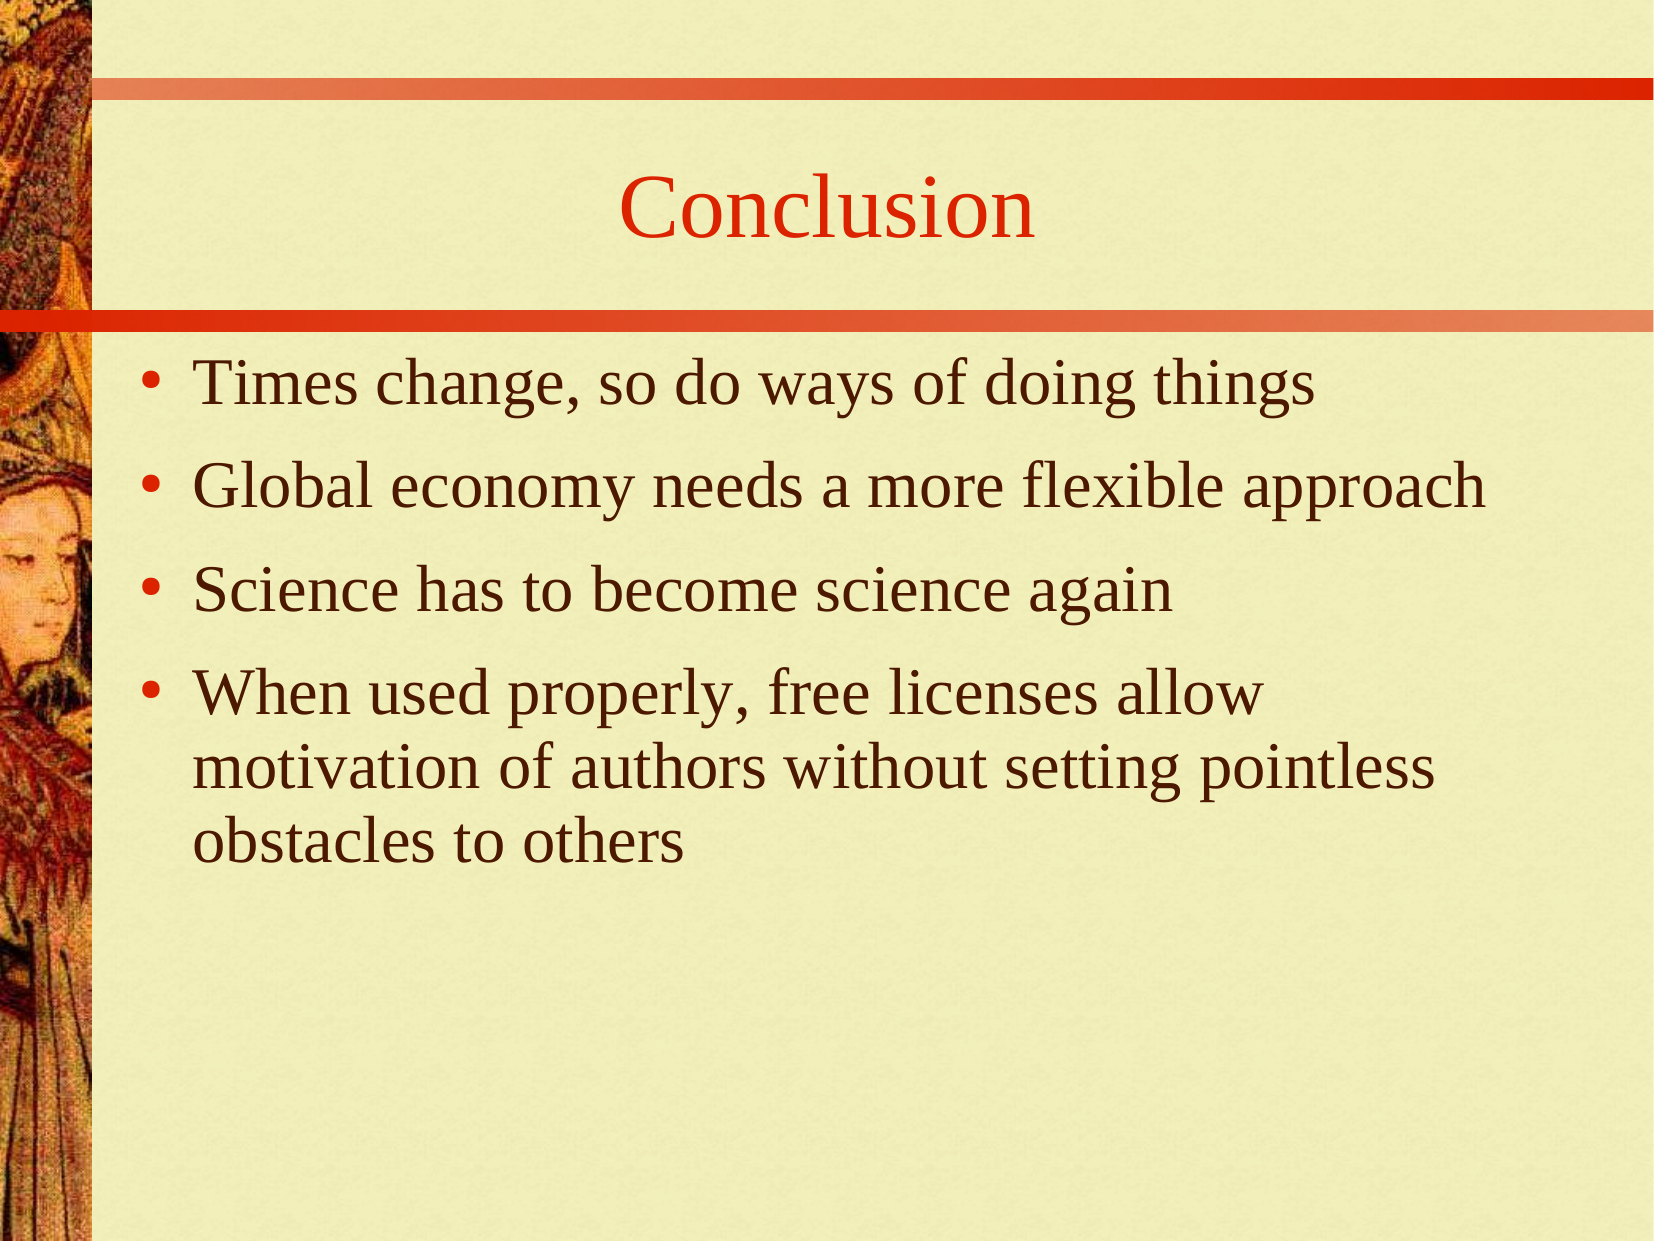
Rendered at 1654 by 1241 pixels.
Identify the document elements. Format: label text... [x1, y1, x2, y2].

picture [0, 0, 1654, 310]
title Conclusion [121, 102, 1534, 311]
list Times change, so do ways of doing things Global economy needs a more flexible approach Science has to become science again When used properly, free licenses allow motivation of authors without setting pointless obstacles to others [121, 344, 1534, 1127]
picture [0, 332, 1654, 1241]
